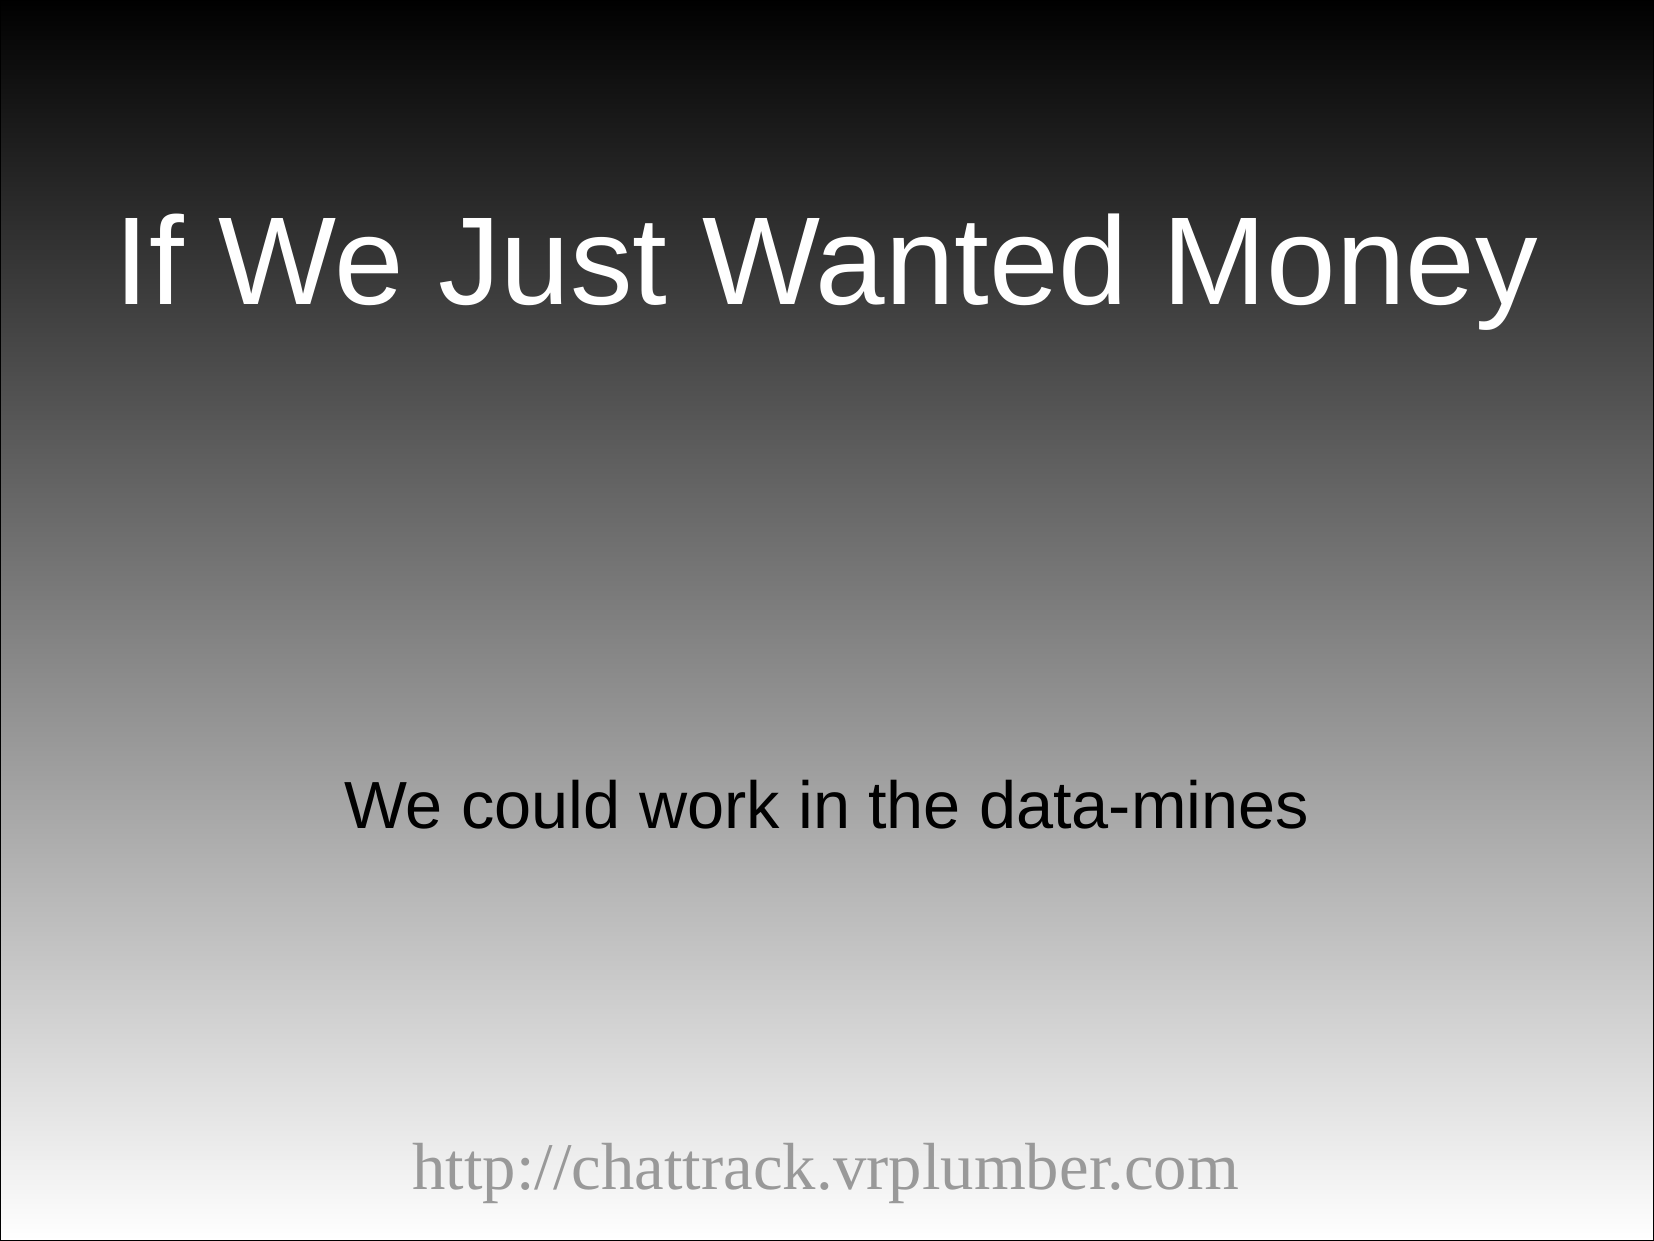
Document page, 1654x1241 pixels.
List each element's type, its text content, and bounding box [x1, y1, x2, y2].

subtitle We could work in the data-mines [29, 395, 1625, 1215]
title If We Just Wanted Money [0, 49, 1654, 473]
